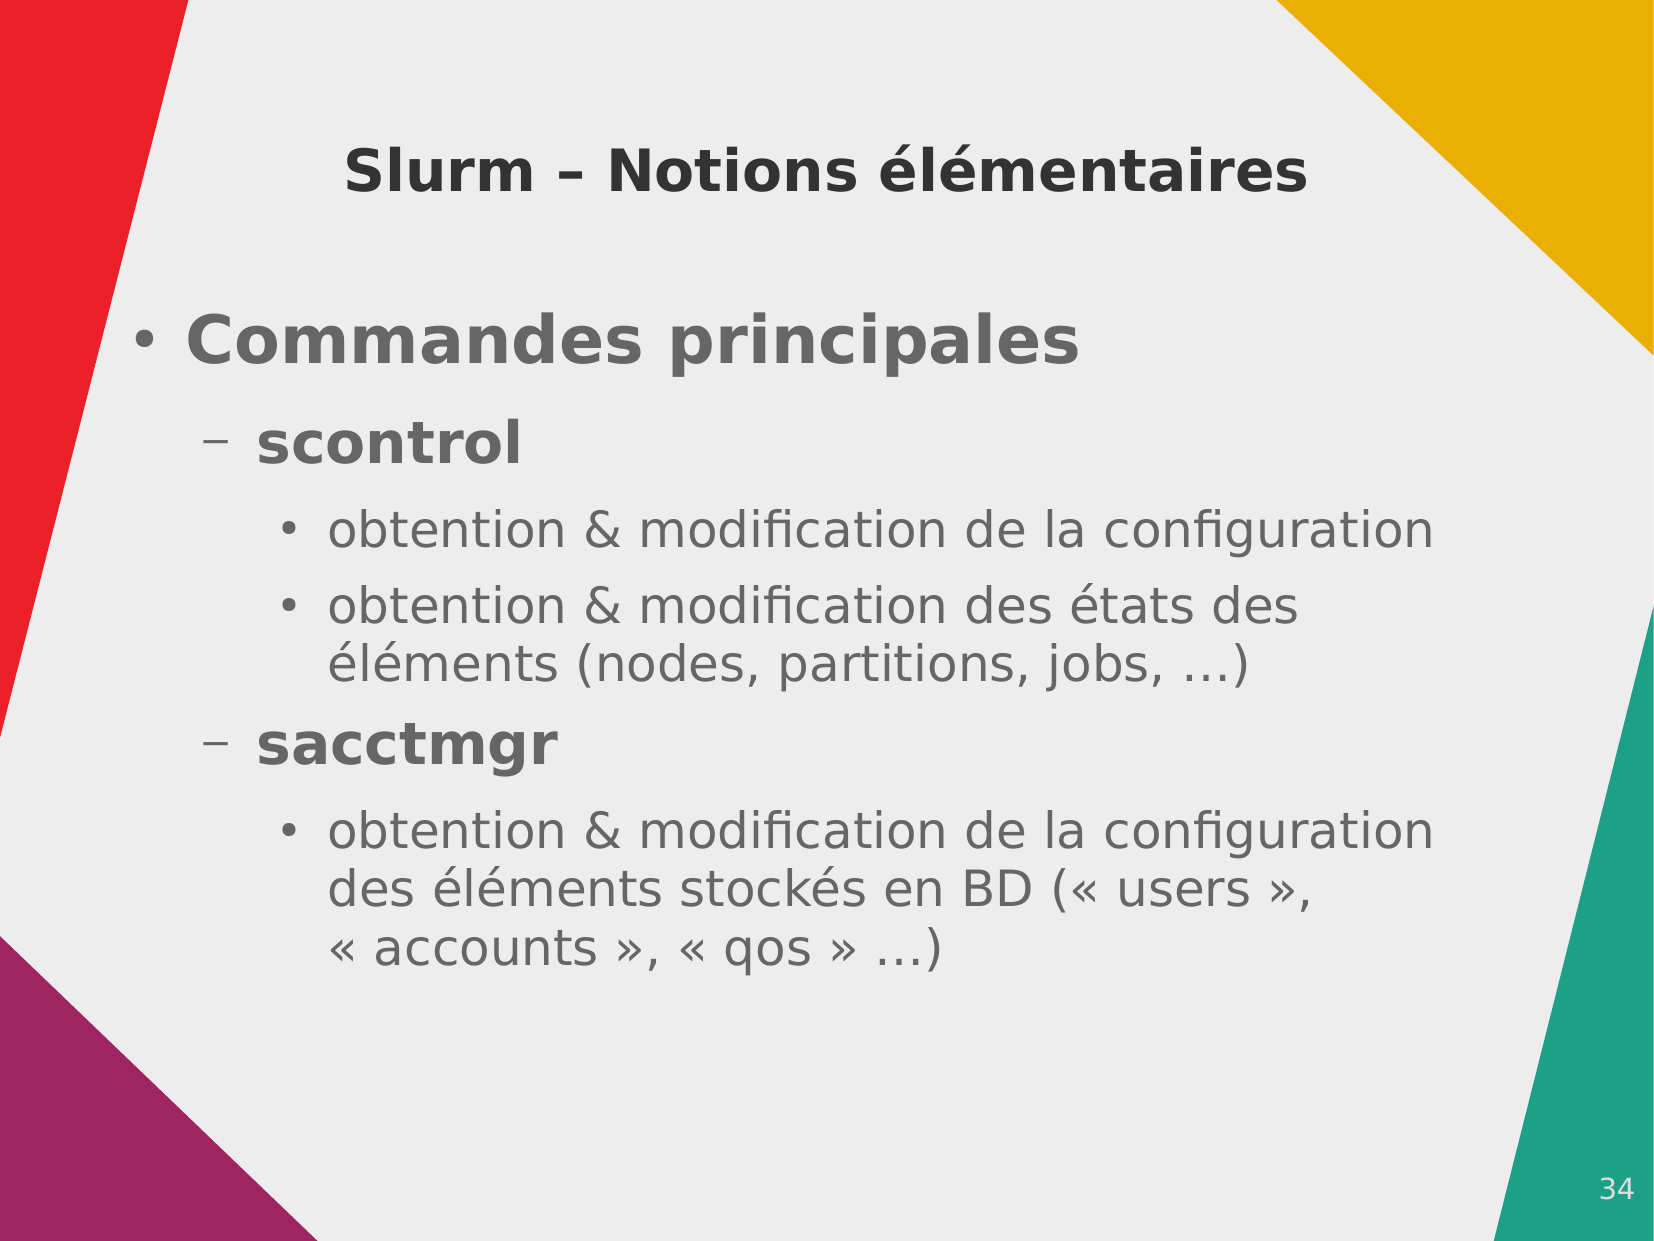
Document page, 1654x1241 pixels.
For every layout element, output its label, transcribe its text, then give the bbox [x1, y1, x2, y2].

title Slurm – Notions élémentaires [114, 73, 1539, 271]
list Commandes principales scontrol obtention & modification de la configuration obtention & modification des états des éléments (nodes, partitions, jobs, …) sacctmgr obtention & modification de la configuration des éléments stockés en BD (« users », « accounts », « qos » …) [114, 302, 1539, 1217]
